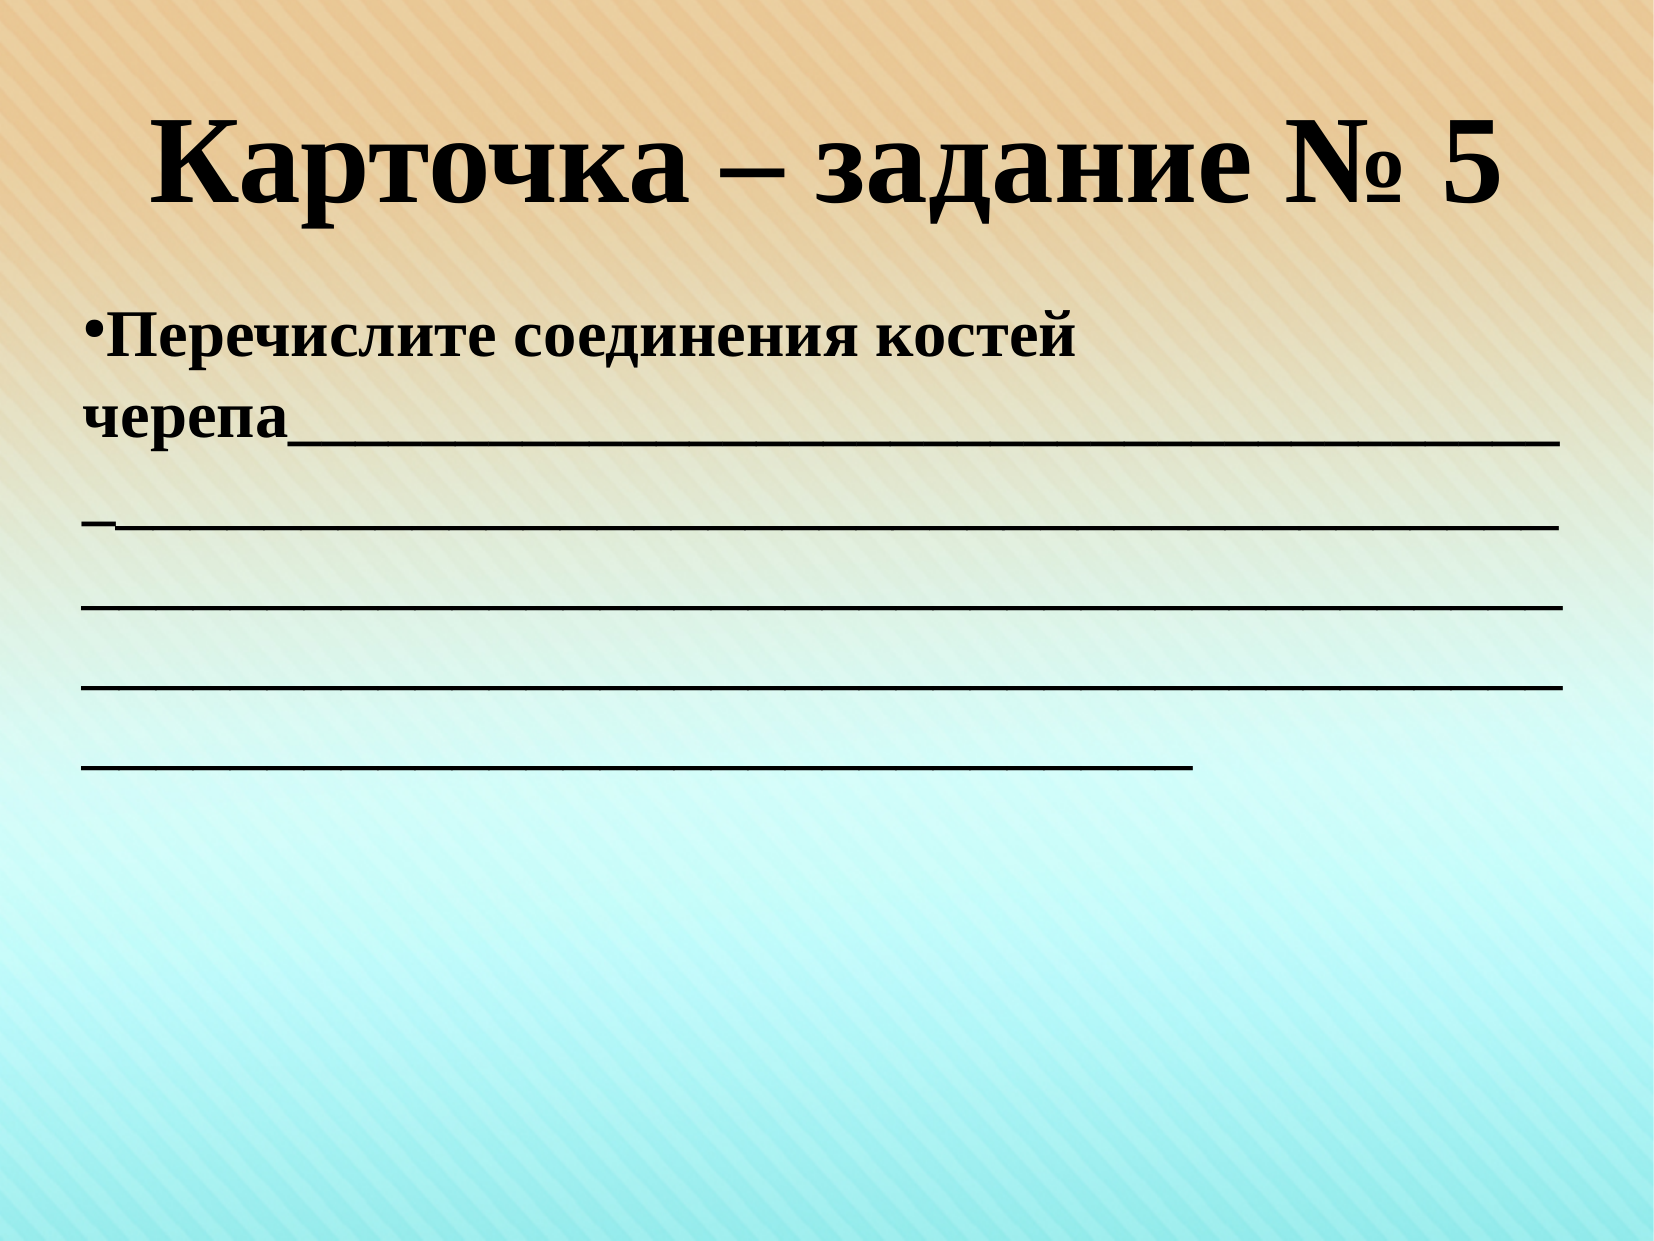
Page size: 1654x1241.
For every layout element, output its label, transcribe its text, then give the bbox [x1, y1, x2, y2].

title Карточка – задание № 5 [82, 49, 1571, 257]
list Перечислите соединения костей черепа____________________________________________________________________________________________________________________________________________________________________________________________ [82, 290, 1571, 1109]
